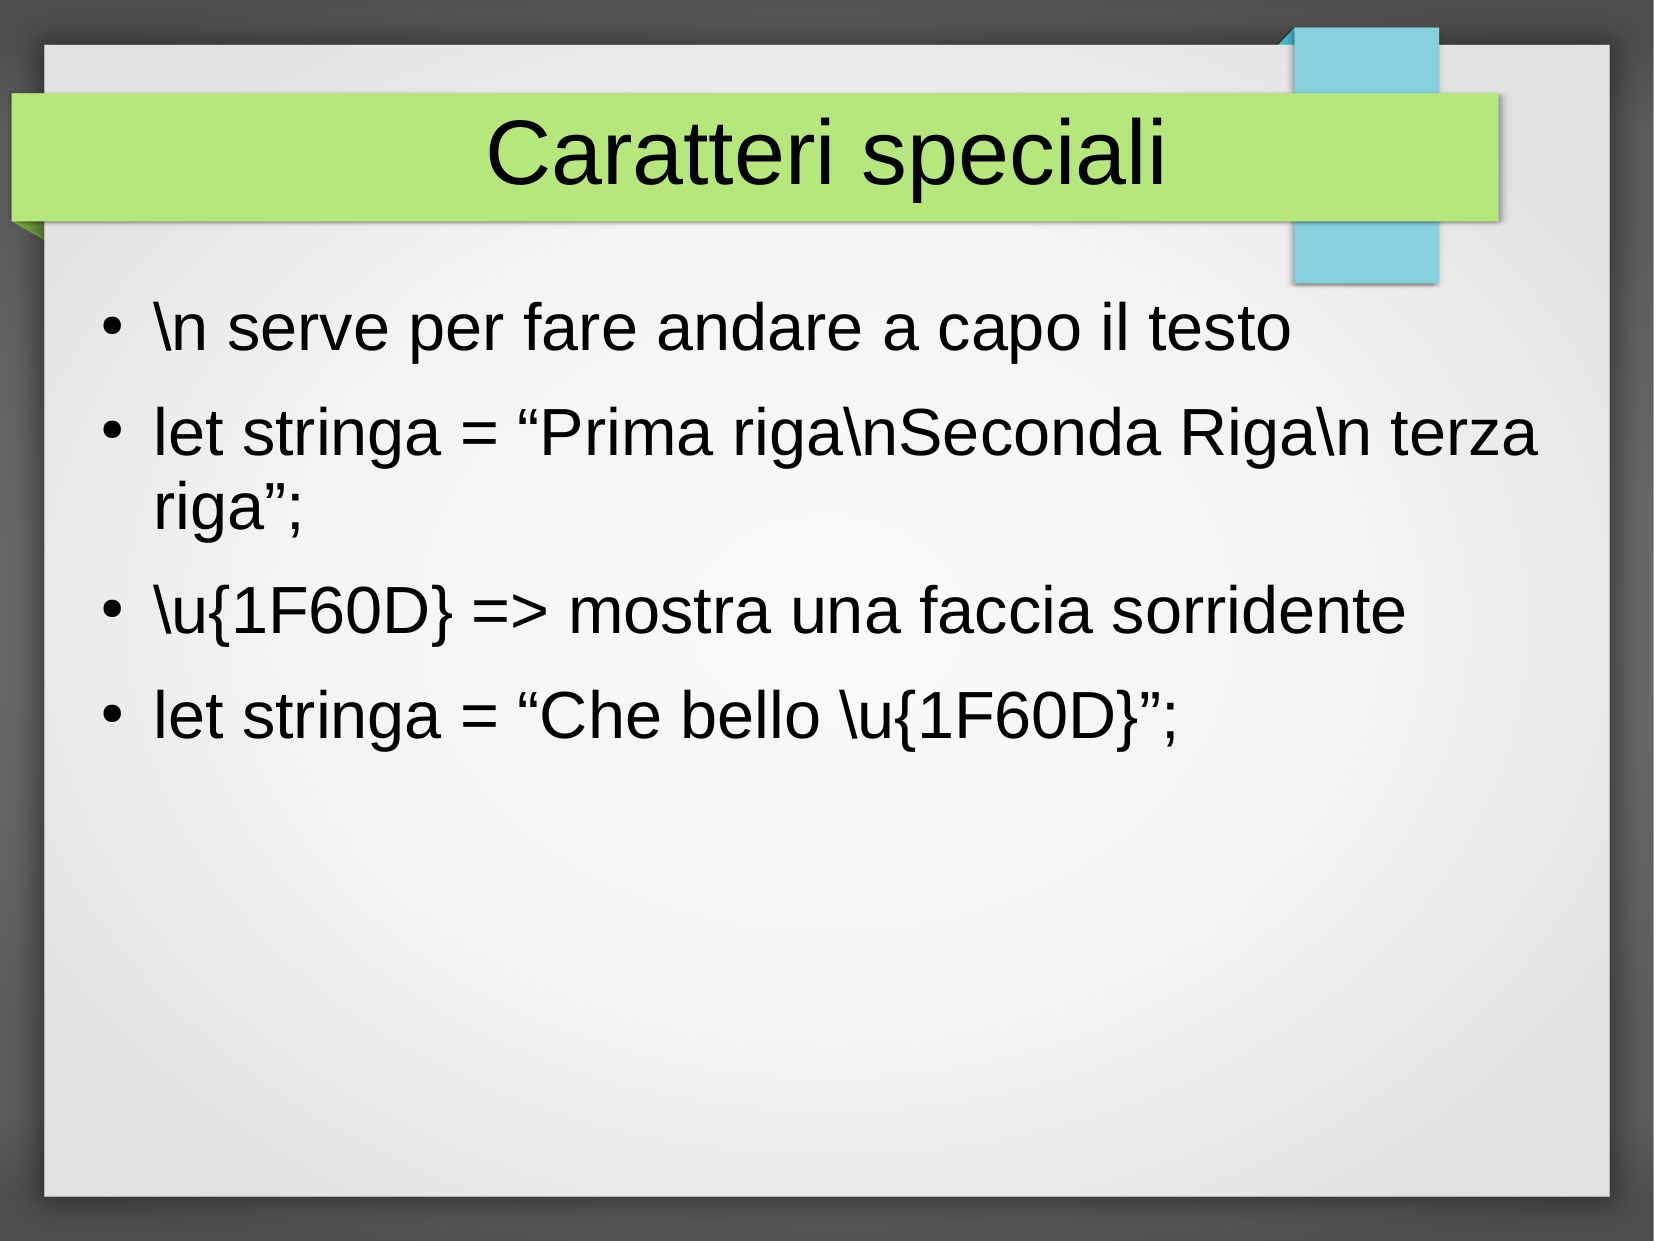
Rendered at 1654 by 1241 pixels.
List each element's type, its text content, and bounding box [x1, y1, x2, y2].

picture [0, 0, 1654, 1241]
title Caratteri speciali [82, 49, 1571, 257]
list \n serve per fare andare a capo il testo let stringa = “Prima riga\nSeconda Riga\n terza riga”; \u{1F60D} => mostra una faccia sorridente let stringa = “Che bello \u{1F60D}”; [82, 290, 1571, 1010]
